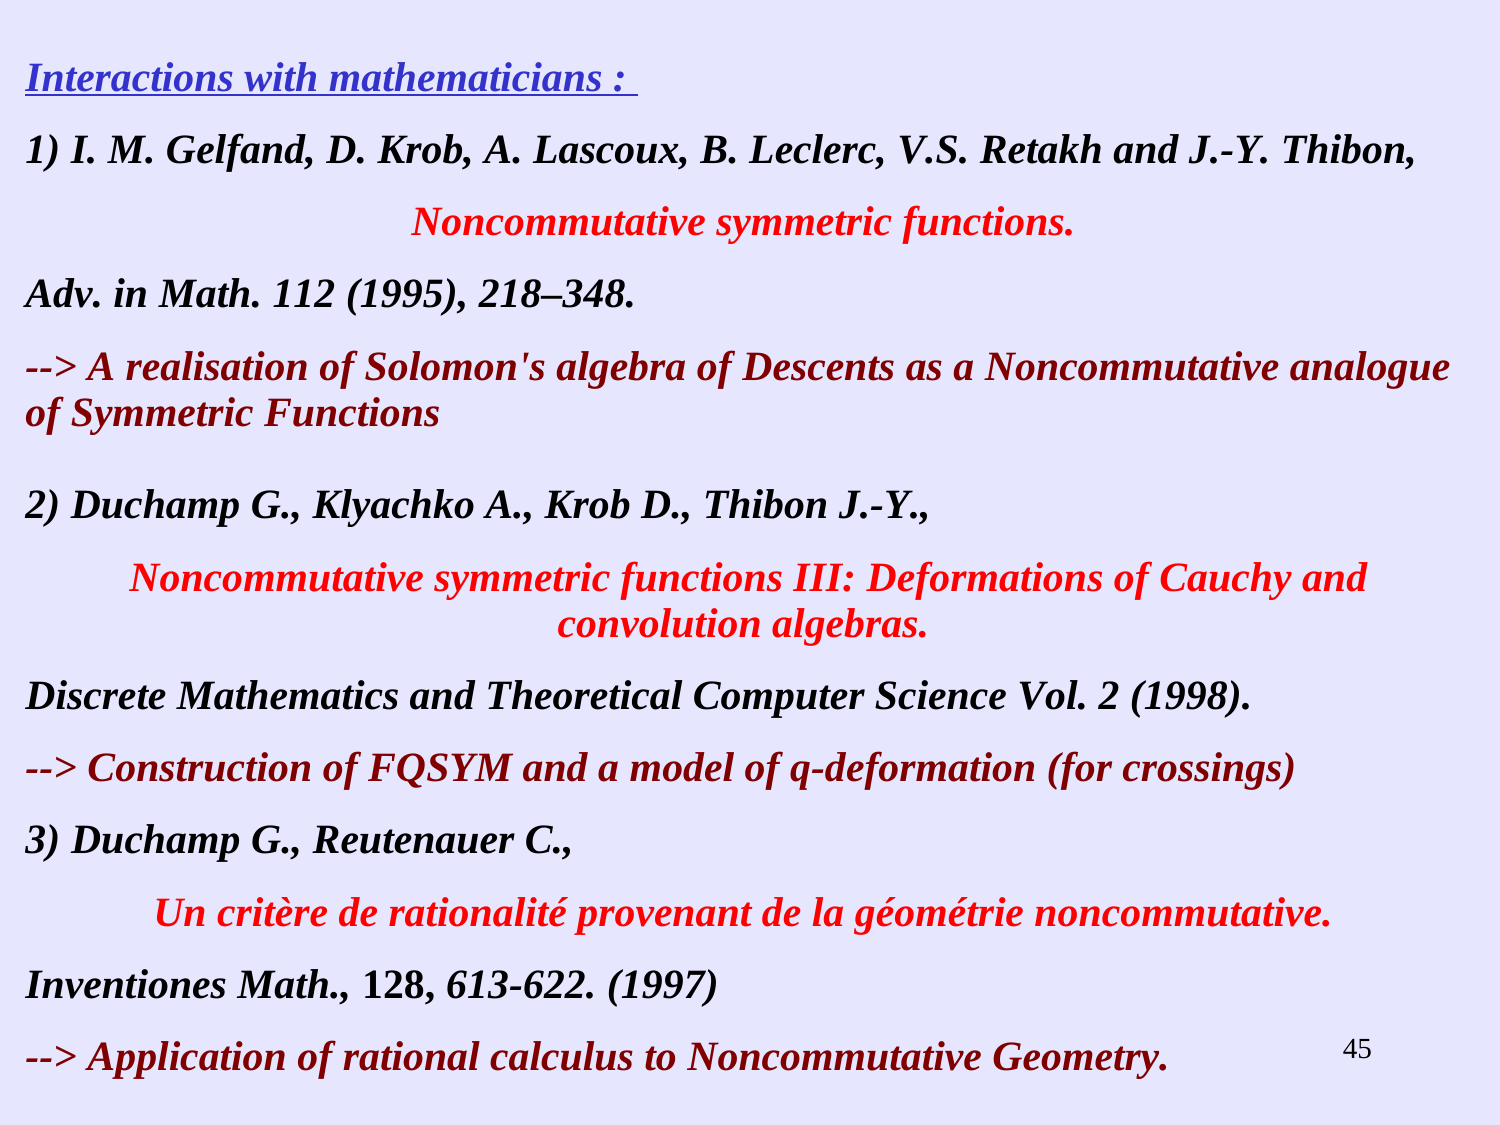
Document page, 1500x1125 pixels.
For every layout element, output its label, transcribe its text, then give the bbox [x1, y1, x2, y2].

text_box Interactions with mathematicians : 1) I. M. Gelfand, D. Krob, A. Lascoux, B. Leclerc, V.S. Retakh and J.-Y. Thibon, Noncommutative symmetric functions. Adv. in Math. 112 (1995), 218–348. --> A realisation of Solomon's algebra of Descents as a Noncommutative analogue of Symmetric Functions 2) Duchamp G., Klyachko A., Krob D., Thibon J.-Y., Noncommutative symmetric functions III: Deformations of Cauchy and convolution algebras. Discrete Mathematics and Theoretical Computer Science Vol. 2 (1998). --> Construction of FQSYM and a model of q-deformation (for crossings) 3) Duchamp G., Reutenauer C., Un critère de rationalité provenant de la géométrie noncommutative. Inventiones Math., 128, 613-622. (1997) --> Application of rational calculus to Noncommutative Geometry. [10, 46, 1487, 1097]
